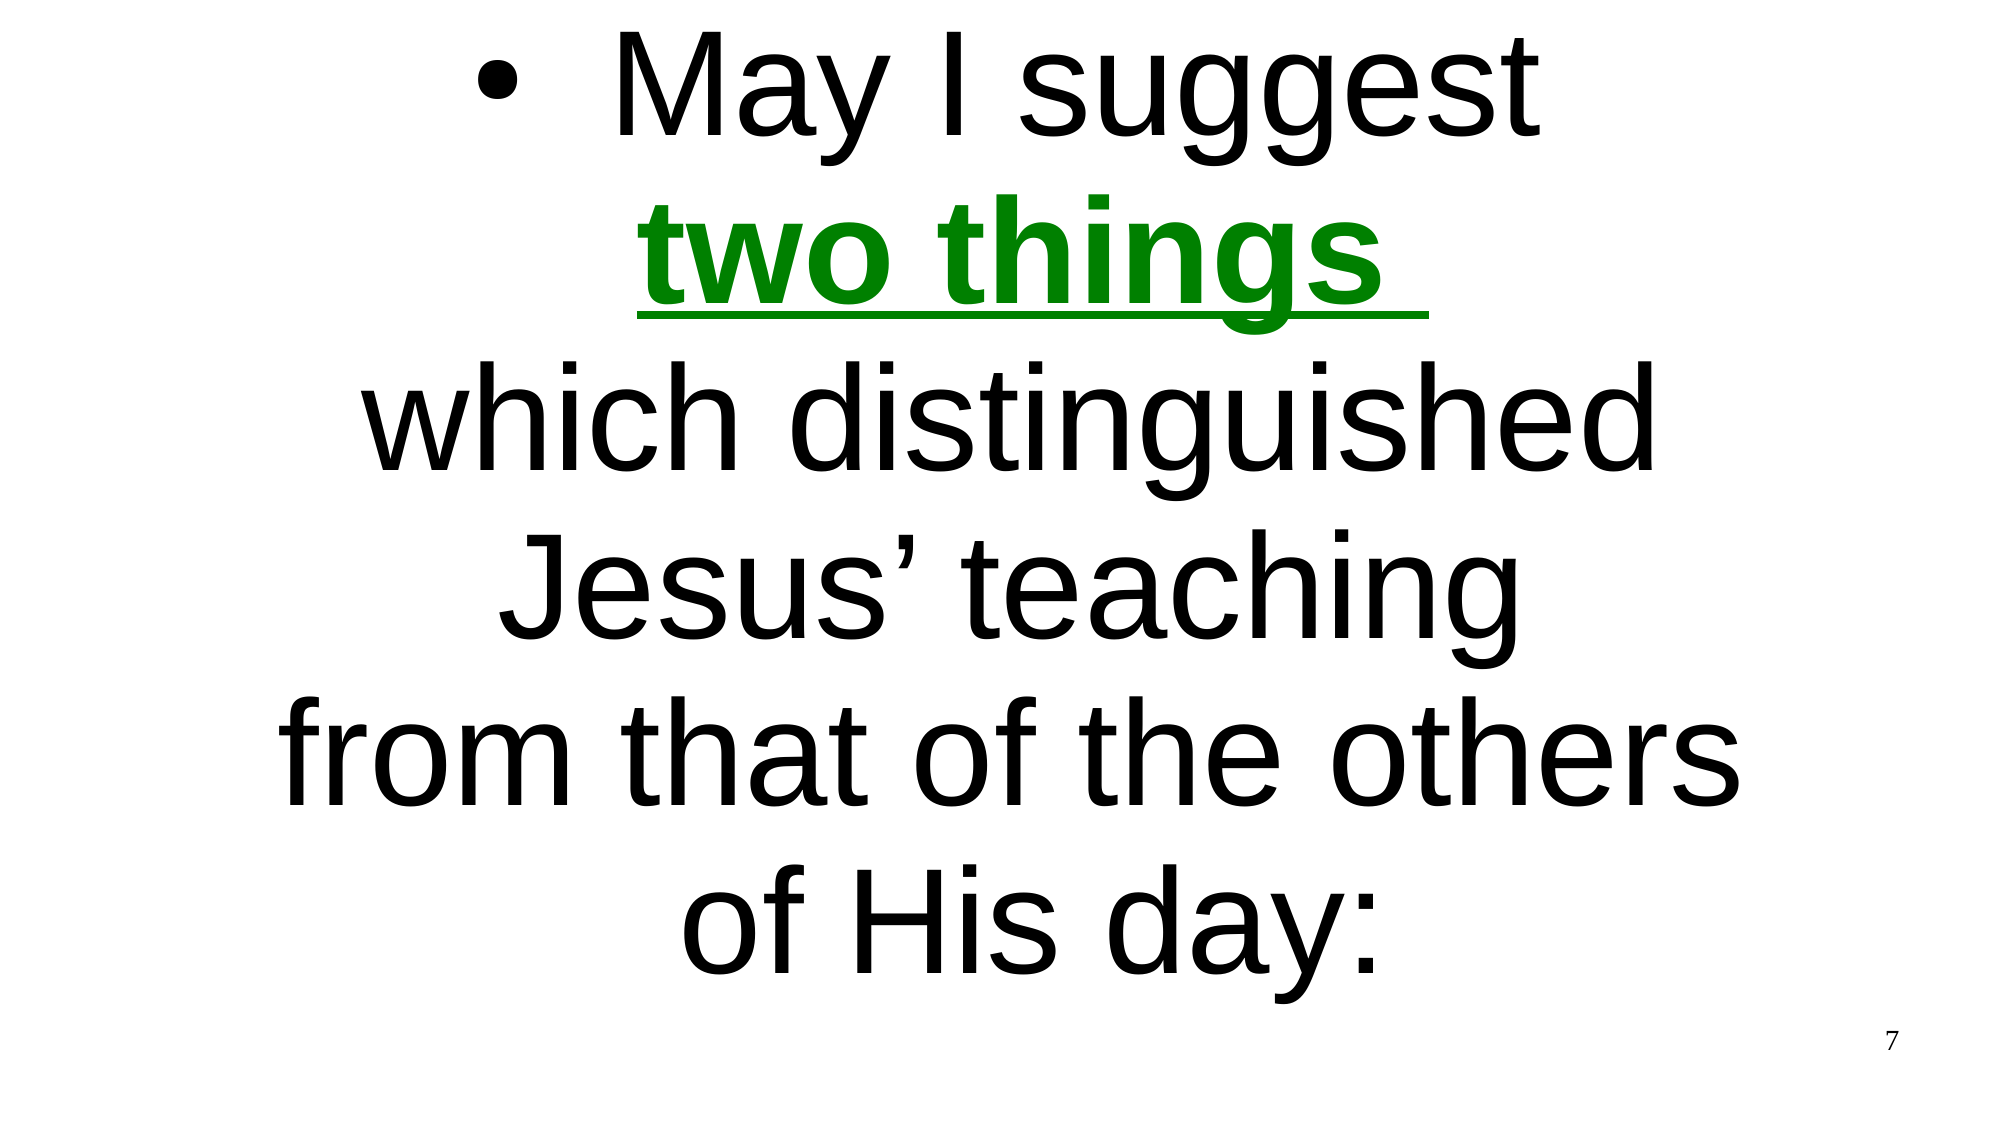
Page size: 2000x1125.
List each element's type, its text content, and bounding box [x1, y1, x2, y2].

list May I suggest two things which distinguished Jesus’ teaching from that of the others of His day: [0, 0, 1996, 1123]
